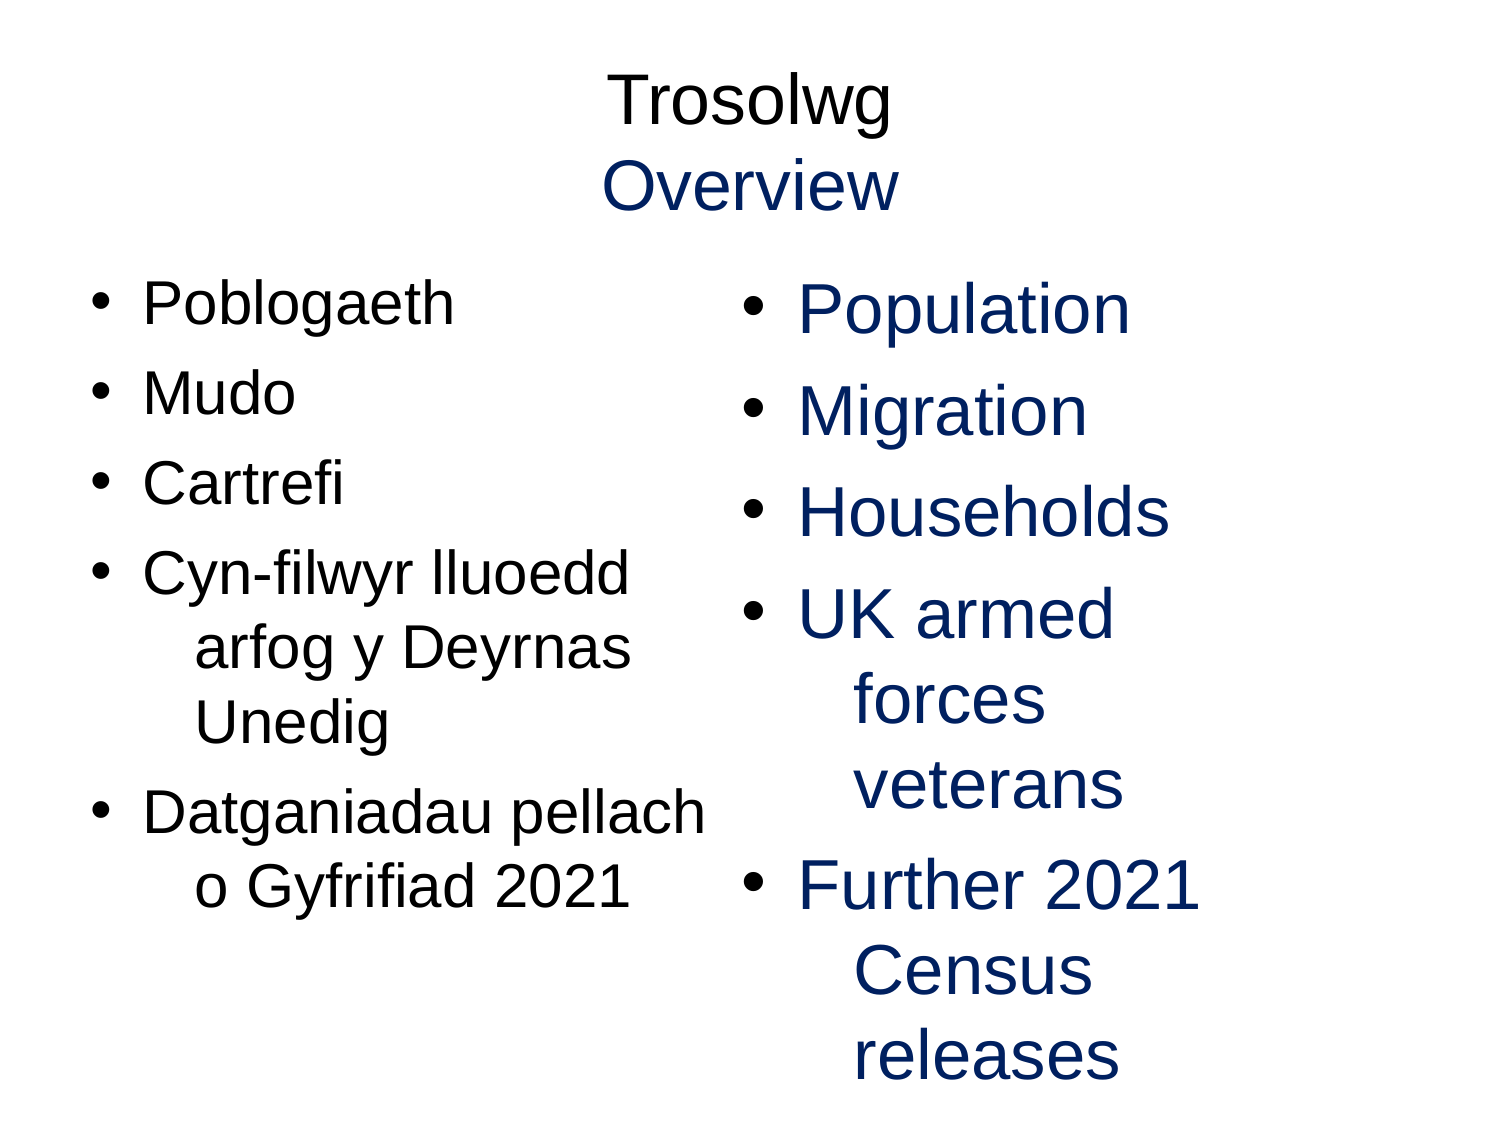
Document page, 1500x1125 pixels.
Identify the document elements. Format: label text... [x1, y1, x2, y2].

text_box Population Migration Households UK armed forces veterans Further 2021 Census releases [727, 255, 1318, 998]
title Trosolwg Overview [75, 45, 1426, 233]
list Poblogaeth Mudo Cartrefi Cyn-filwyr lluoedd arfog y Deyrnas Unedig Datganiadau pellach o Gyfrifiad 2021 [75, 255, 727, 998]
